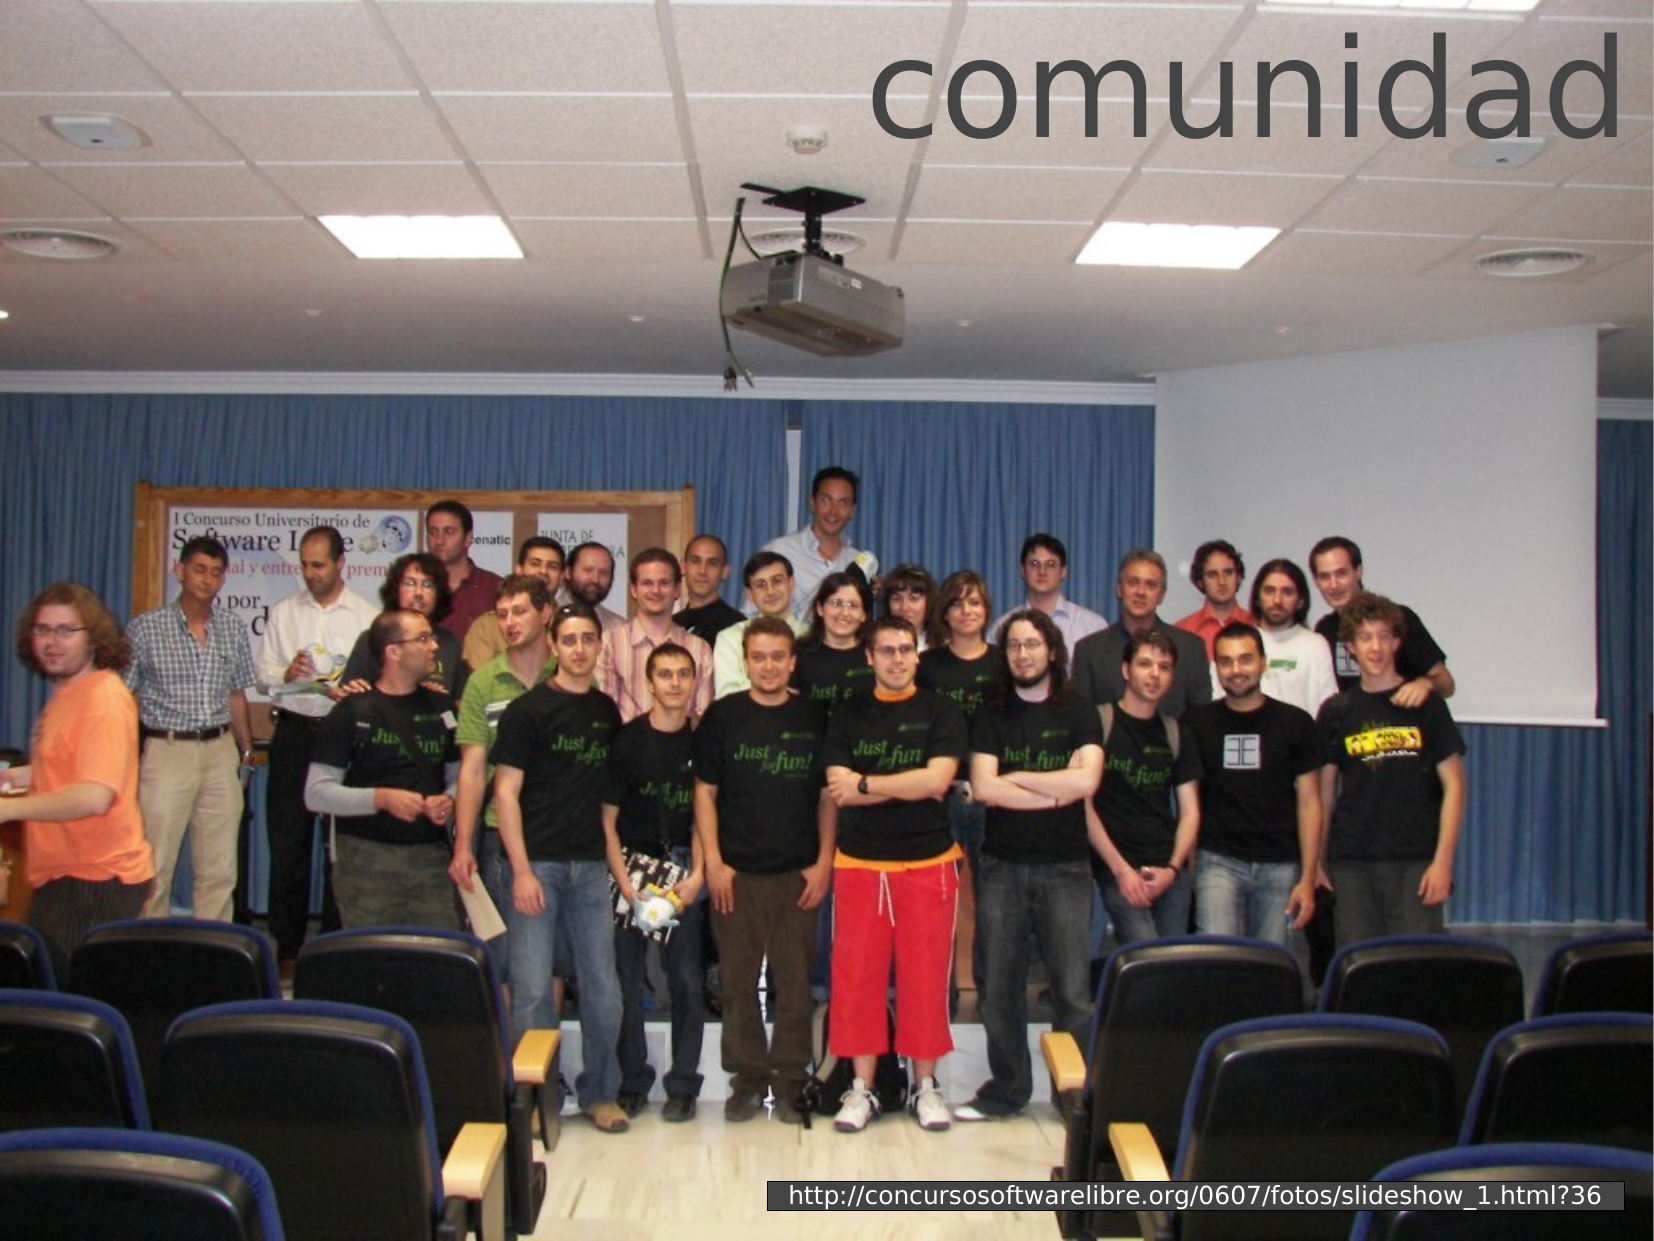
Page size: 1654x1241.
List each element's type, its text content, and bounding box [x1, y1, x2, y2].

text_box comunidad [850, 2, 1646, 178]
picture [0, 0, 1654, 1241]
text_box http://concursosoftwarelibre.org/0607/fotos/slideshow_1.html?36 [767, 1181, 1625, 1211]
